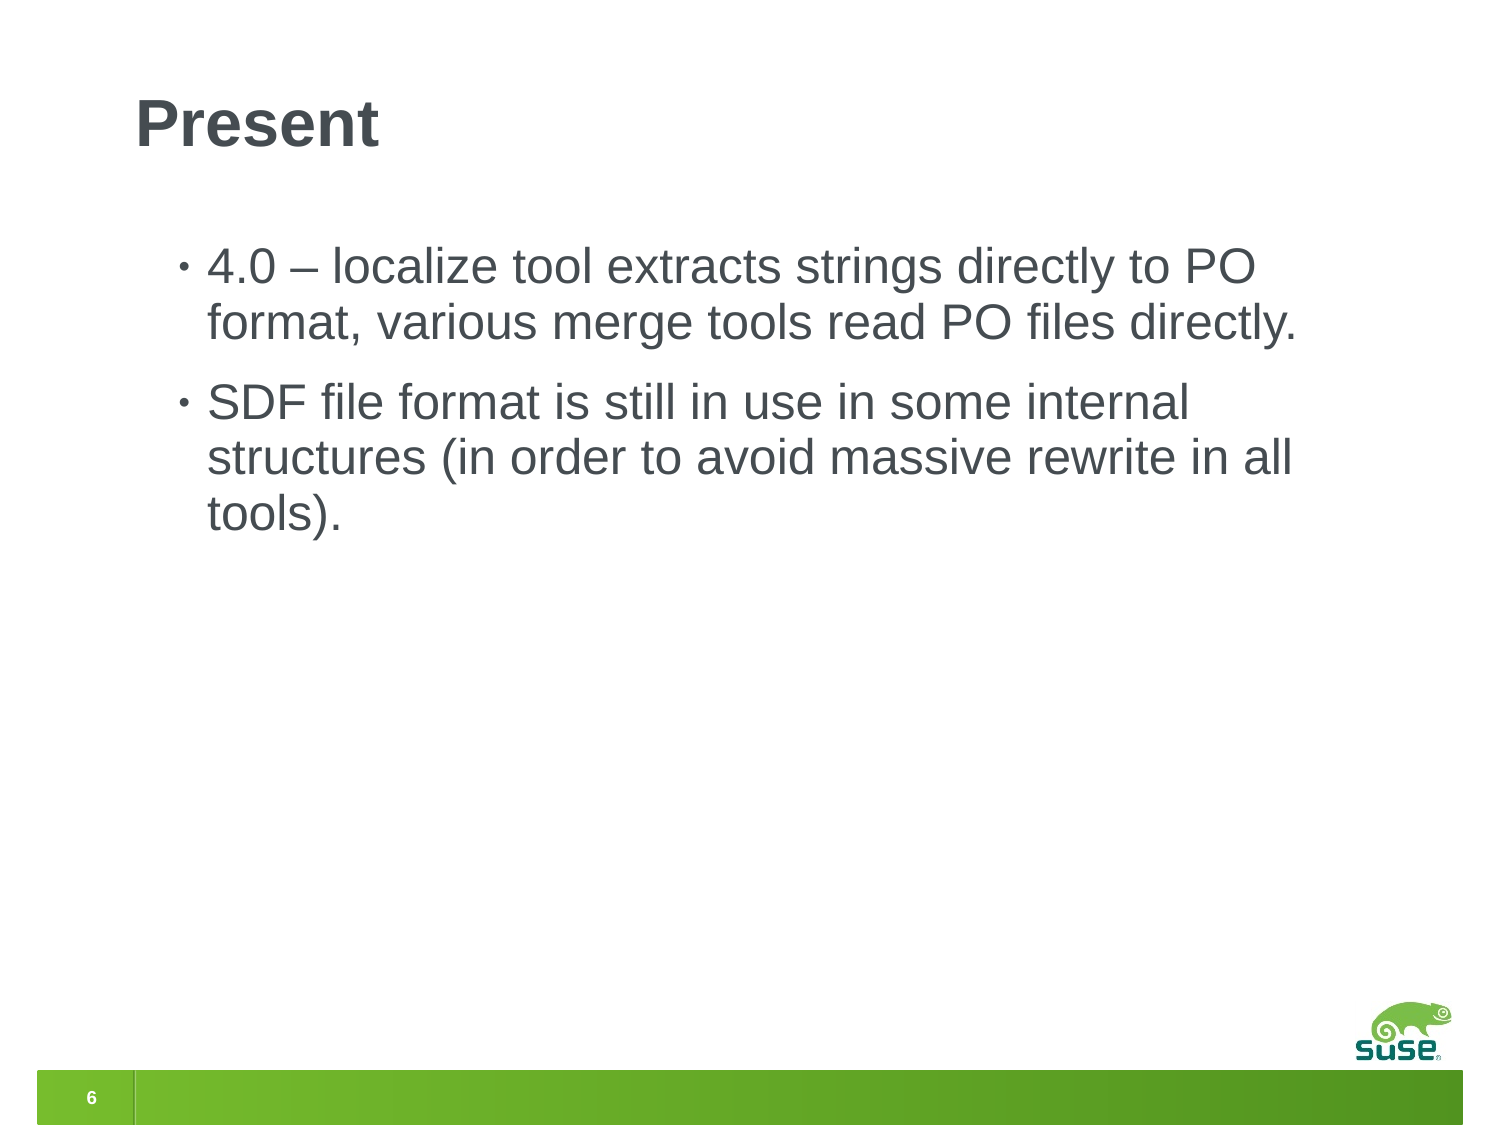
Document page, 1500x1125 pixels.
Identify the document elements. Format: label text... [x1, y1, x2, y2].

title Present [135, 41, 1372, 204]
list 4.0 – localize tool extracts strings directly to PO format, various merge tools read PO files directly. SDF file format is still in use in some internal structures (in order to avoid massive rewrite in all tools). [135, 238, 1372, 892]
picture [1355, 1001, 1452, 1061]
